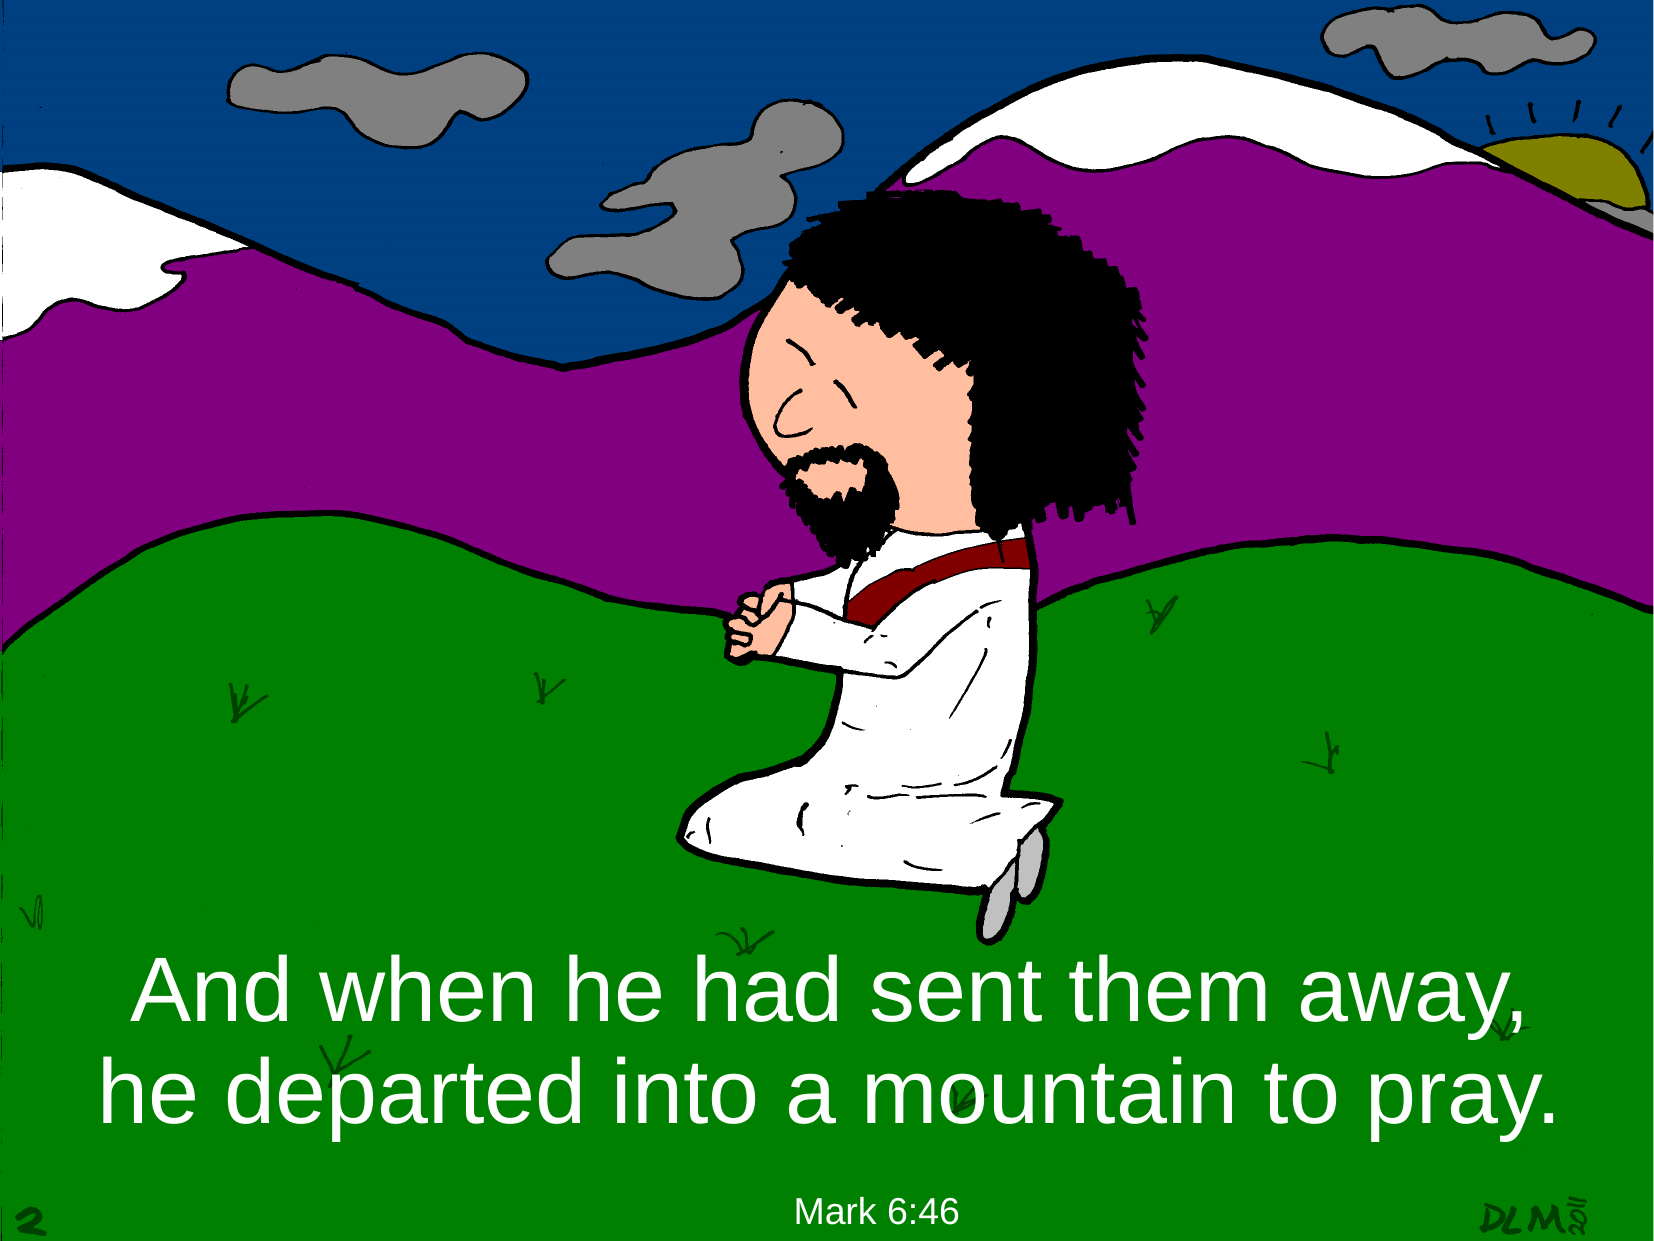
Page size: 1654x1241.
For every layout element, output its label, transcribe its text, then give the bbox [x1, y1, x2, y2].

text_box Mark 6:46 [778, 1183, 976, 1241]
picture [0, 0, 1654, 1241]
title And when he had sent them away, he departed into a mountain to pray. [86, 937, 1576, 1145]
